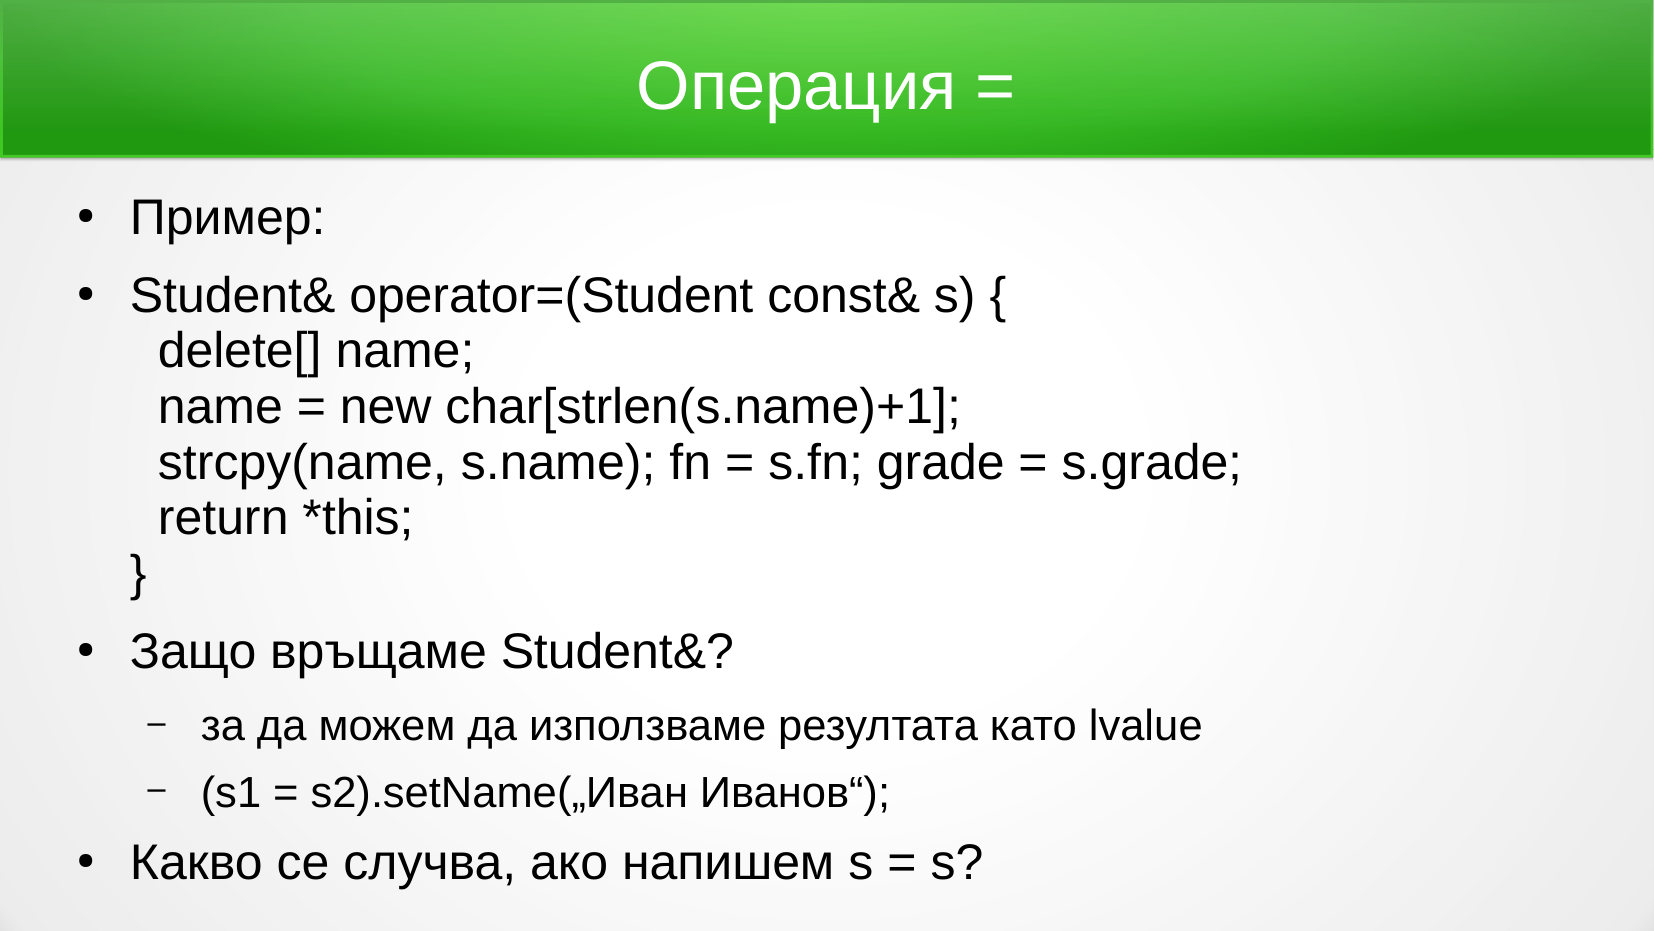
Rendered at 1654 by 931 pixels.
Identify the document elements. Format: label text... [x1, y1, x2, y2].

list Пример: Student& operator=(Student const& s) { delete[] name; name = new char[strlen(s.name)+1]; strcpy(name, s.name); fn = s.fn; grade = s.grade; return *this; } Защо връщаме Student&? за да можем да използваме резултата като lvalue (s1 = s2).setName(„Иван Иванов“); Какво се случва, ако напишем s = s? [59, 188, 1607, 898]
title Операция = [82, 37, 1571, 135]
